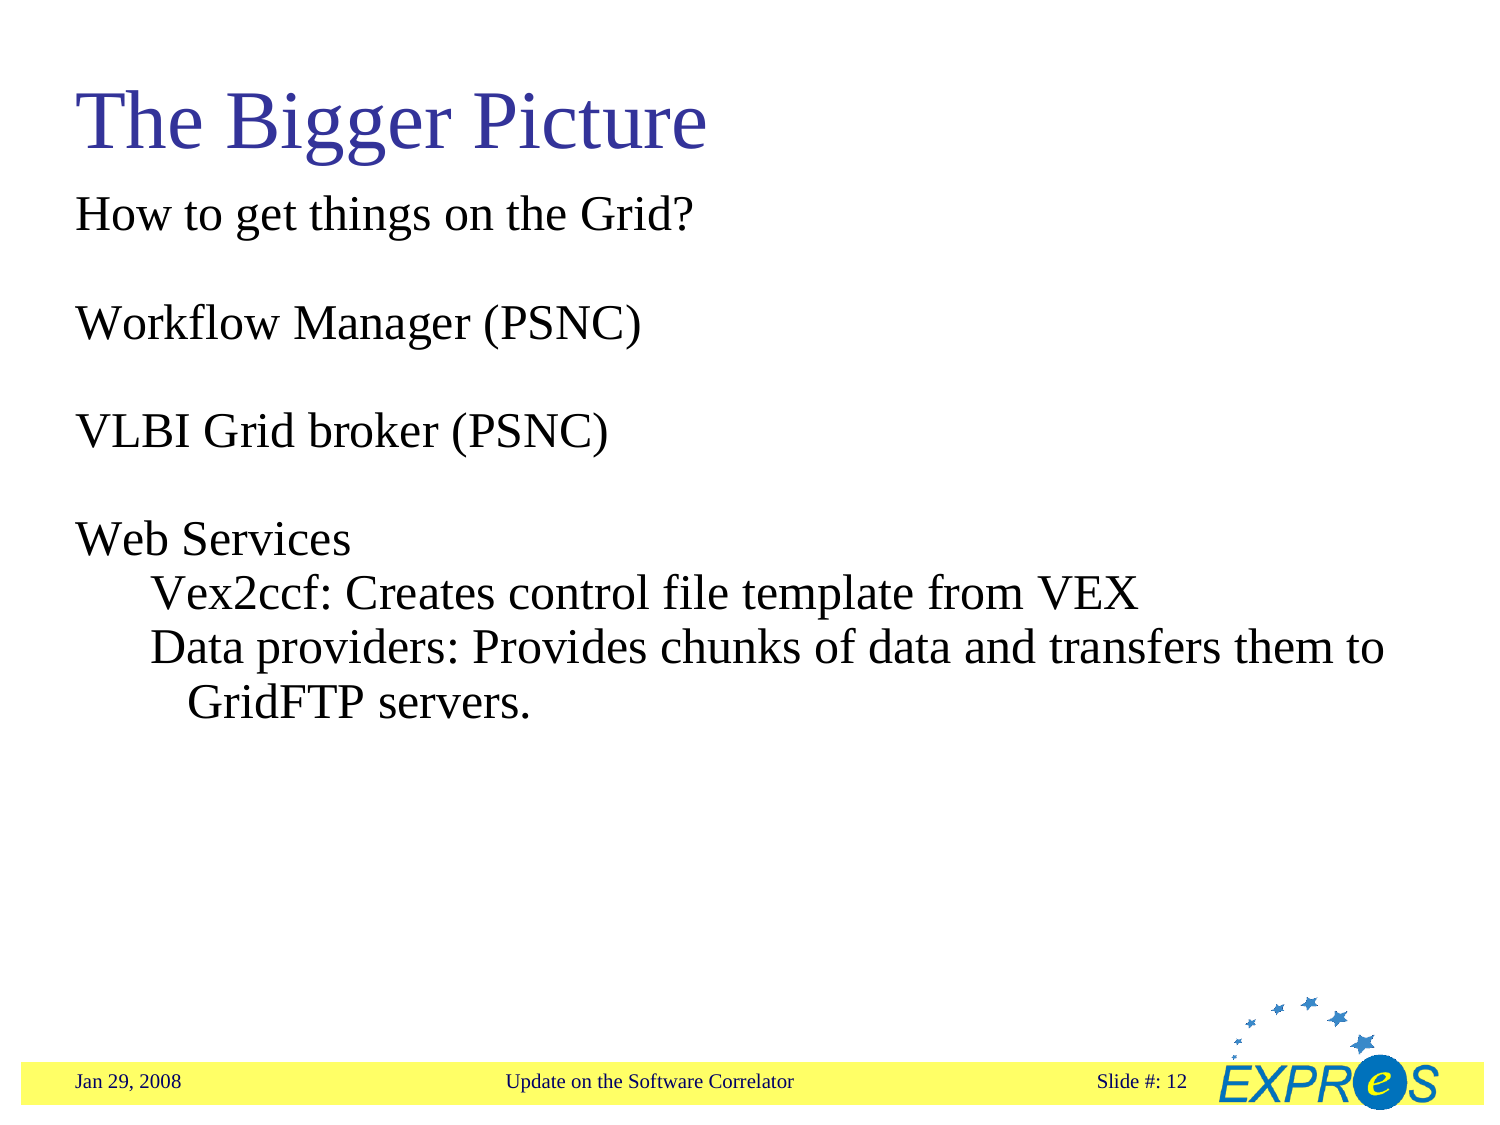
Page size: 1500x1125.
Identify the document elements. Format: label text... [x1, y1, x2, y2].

list How to get things on the Grid? Workflow Manager (PSNC) VLBI Grid broker (PSNC) Web Services Vex2ccf: Creates control file template from VEX Data providers: Provides chunks of data and transfers them to GridFTP servers. [75, 187, 1426, 1038]
title The Bigger Picture [75, 70, 1426, 172]
picture [21, 993, 1500, 1113]
